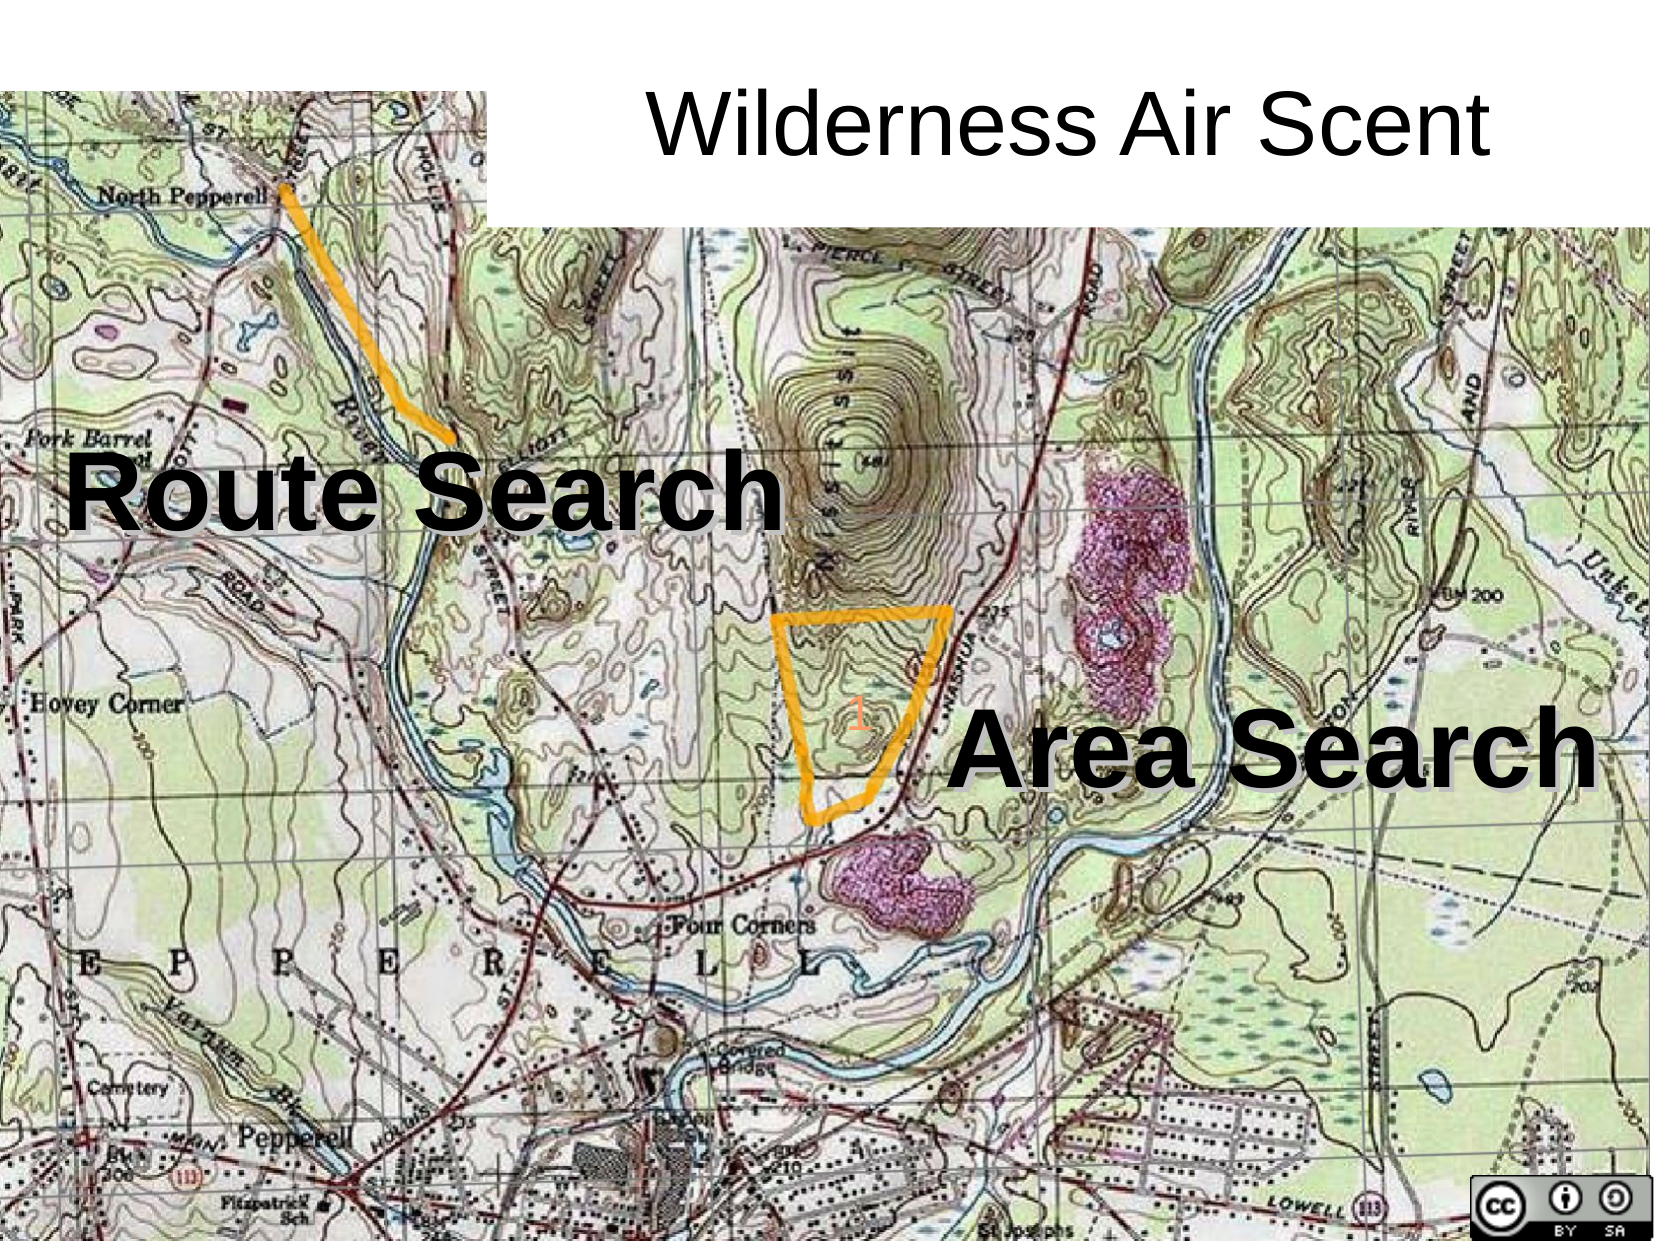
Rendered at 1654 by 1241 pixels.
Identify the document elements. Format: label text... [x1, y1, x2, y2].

picture [0, 91, 1654, 1241]
text_box Route Search [47, 420, 803, 562]
text_box Area Search [930, 678, 1617, 819]
text_box 1 [830, 678, 889, 749]
title Wilderness Air Scent [486, 20, 1652, 228]
